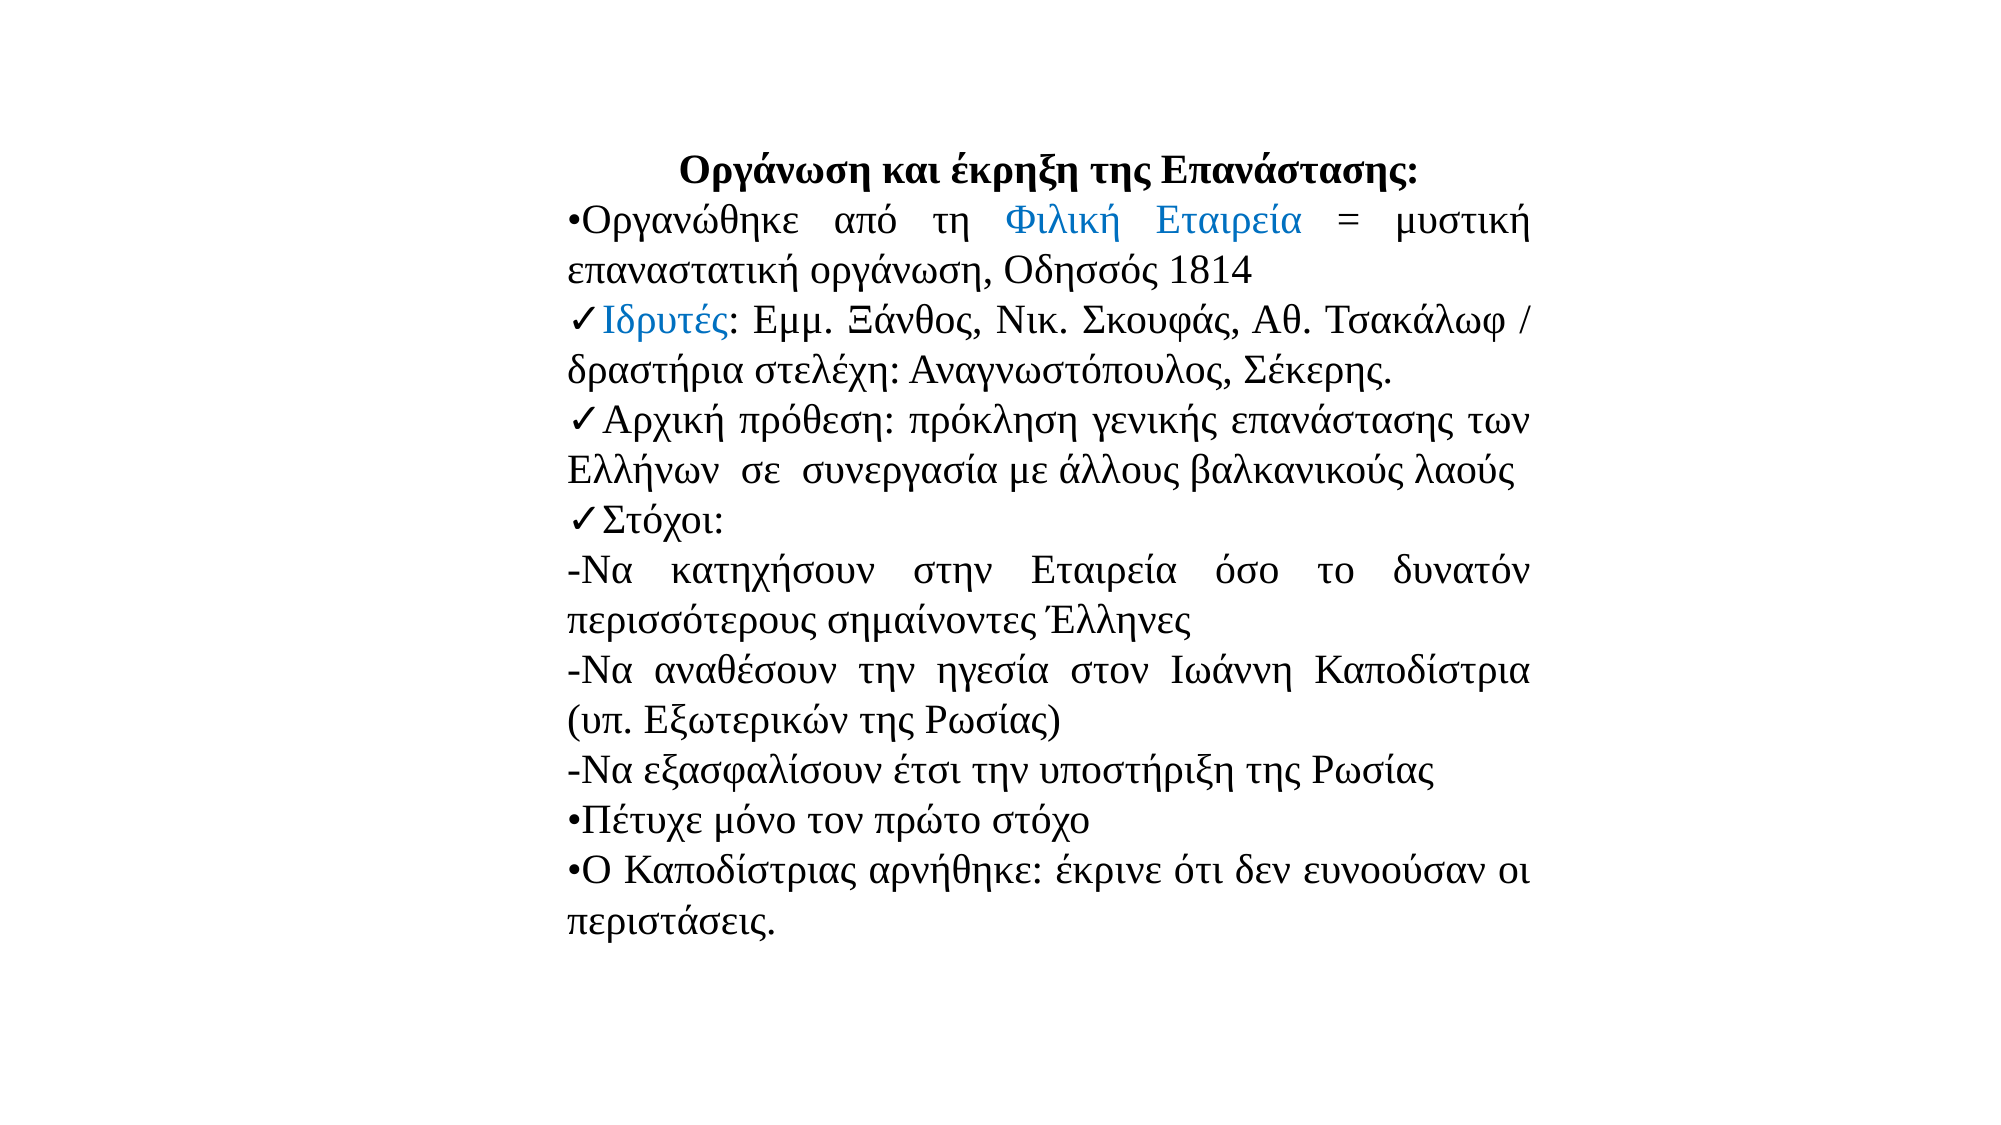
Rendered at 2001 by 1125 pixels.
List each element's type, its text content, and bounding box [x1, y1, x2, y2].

text_box Οργάνωση και έκρηξη της Επανάστασης: •Οργανώθηκε από τη Φιλική Εταιρεία = μυστική επαναστατική οργάνωση, Οδησσός 1814 ✓Ιδρυτές: Εμμ. Ξάνθος, Νικ. Σκουφάς, Αθ. Τσακάλωφ / δραστήρια στελέχη: Αναγνωστόπουλος, Σέκερης. ✓Αρχική πρόθεση: πρόκληση γενικής επανάστασης των Ελλήνων σε συνεργασία με άλλους βαλκανικούς λαούς ✓Στόχοι: -Να κατηχήσουν στην Εταιρεία όσο το δυνατόν περισσότερους σημαίνοντες Έλληνες -Να αναθέσουν την ηγεσία στον Ιωάννη Καποδίστρια (υπ. Εξωτερικών της Ρωσίας) -Να εξασφαλίσουν έτσι την υποστήριξη της Ρωσίας •Πέτυχε μόνο τον πρώτο στόχο •Ο Καποδίστριας αρνήθηκε: έκρινε ότι δεν ευνοούσαν οι περιστάσεις. [552, 134, 1553, 958]
